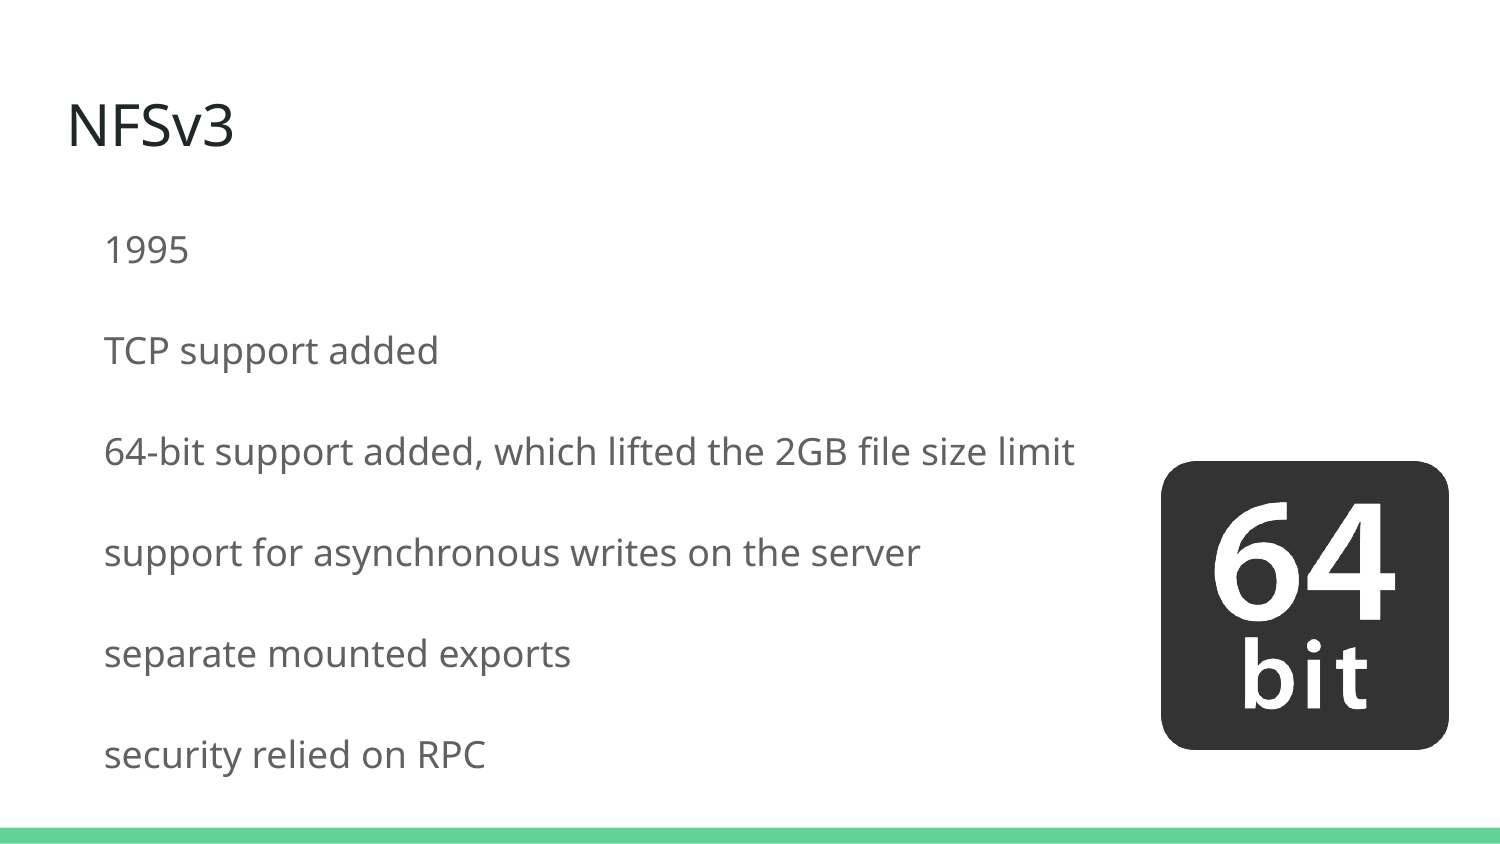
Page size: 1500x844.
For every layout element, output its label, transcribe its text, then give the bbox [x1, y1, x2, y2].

title NFSv3 [51, 72, 1449, 167]
picture [1161, 461, 1449, 750]
list 1995 TCP support added 64-bit support added, which lifted the 2GB file size limit support for asynchronous writes on the server separate mounted exports security relied on RPC [51, 189, 1449, 750]
